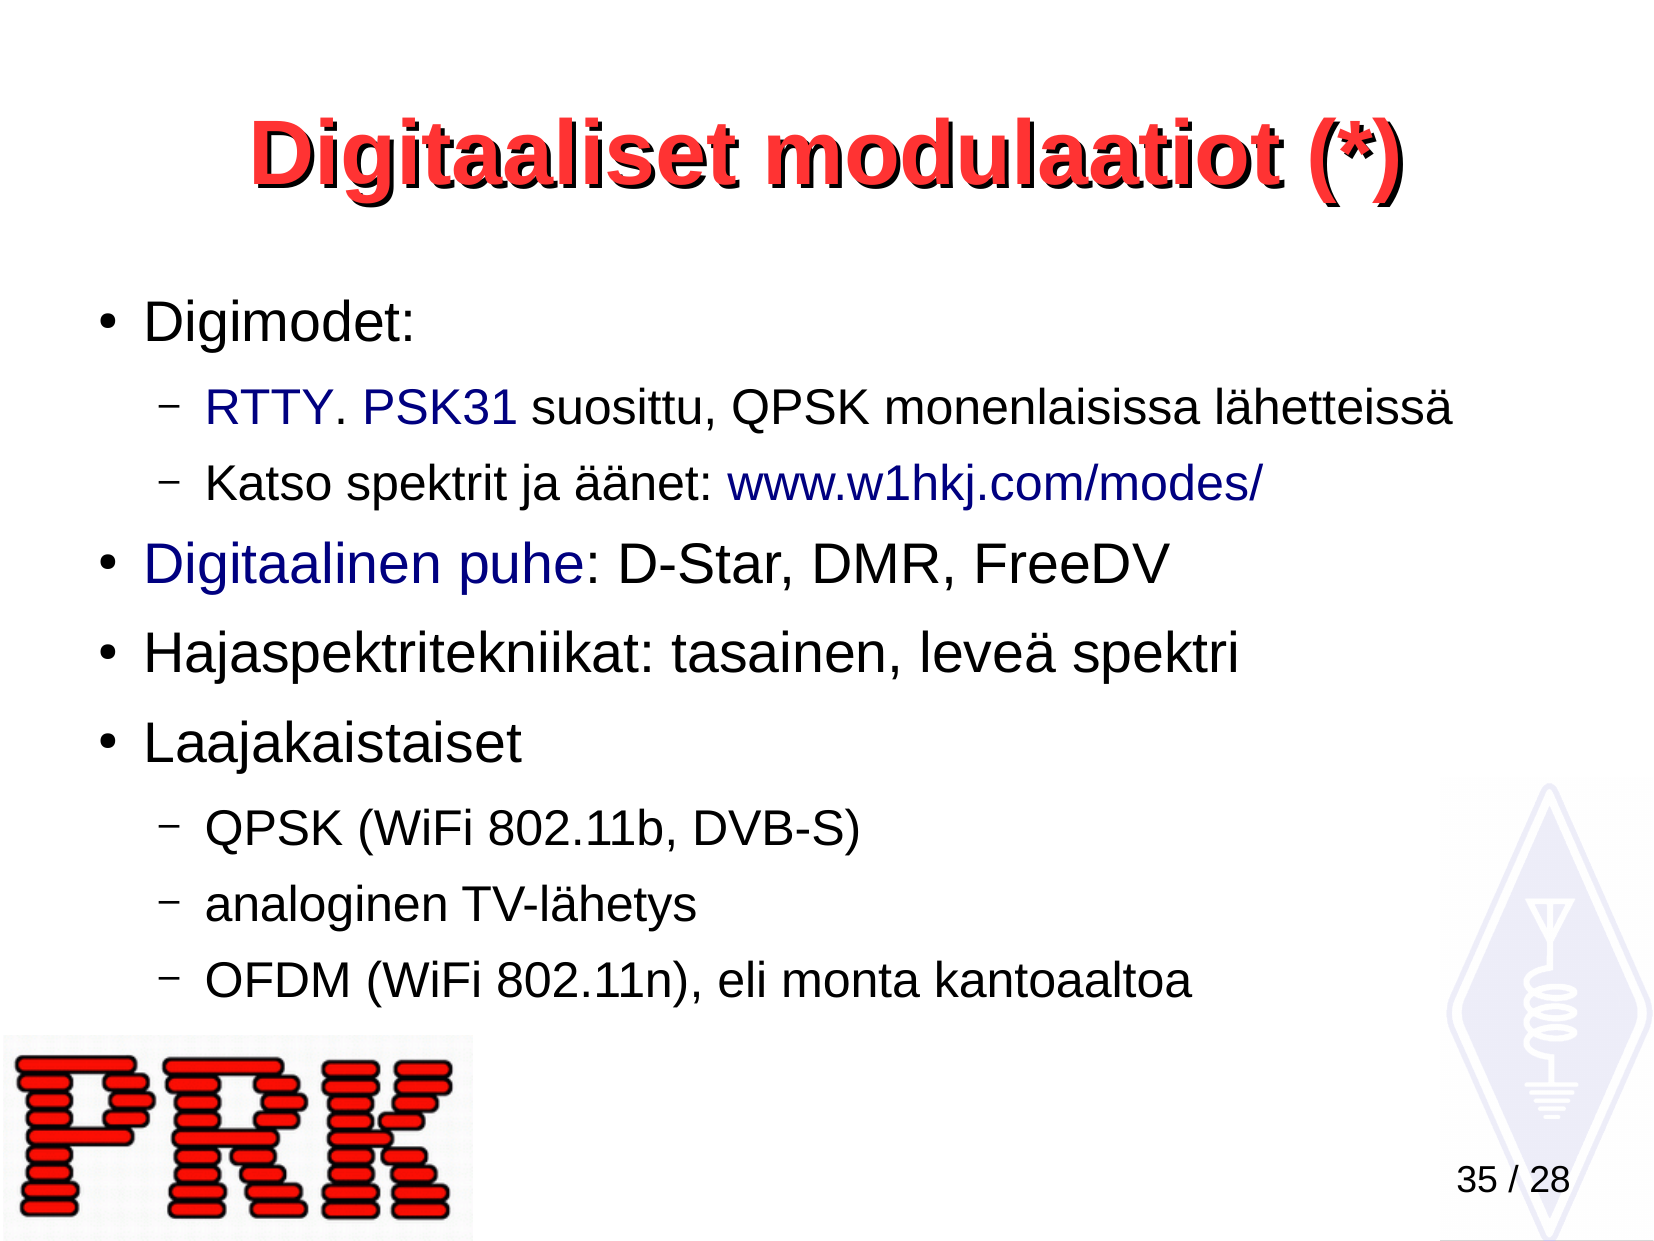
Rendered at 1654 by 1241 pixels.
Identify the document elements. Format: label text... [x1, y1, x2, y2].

picture [3, 1035, 473, 1241]
picture [1440, 777, 1654, 1241]
title Digitaaliset modulaatiot (*) [82, 49, 1571, 257]
list Digimodet: RTTY. PSK31 suosittu, QPSK monenlaisissa lähetteissä Katso spektrit ja äänet: www.w1hkj.com/modes/ Digitaalinen puhe: D-Star, DMR, FreeDV Hajaspektritekniikat: tasainen, leveä spektri Laajakaistaiset QPSK (WiFi 802.11b, DVB-S) analoginen TV-lähetys OFDM (WiFi 802.11n), eli monta kantoaaltoa [82, 290, 1571, 1010]
